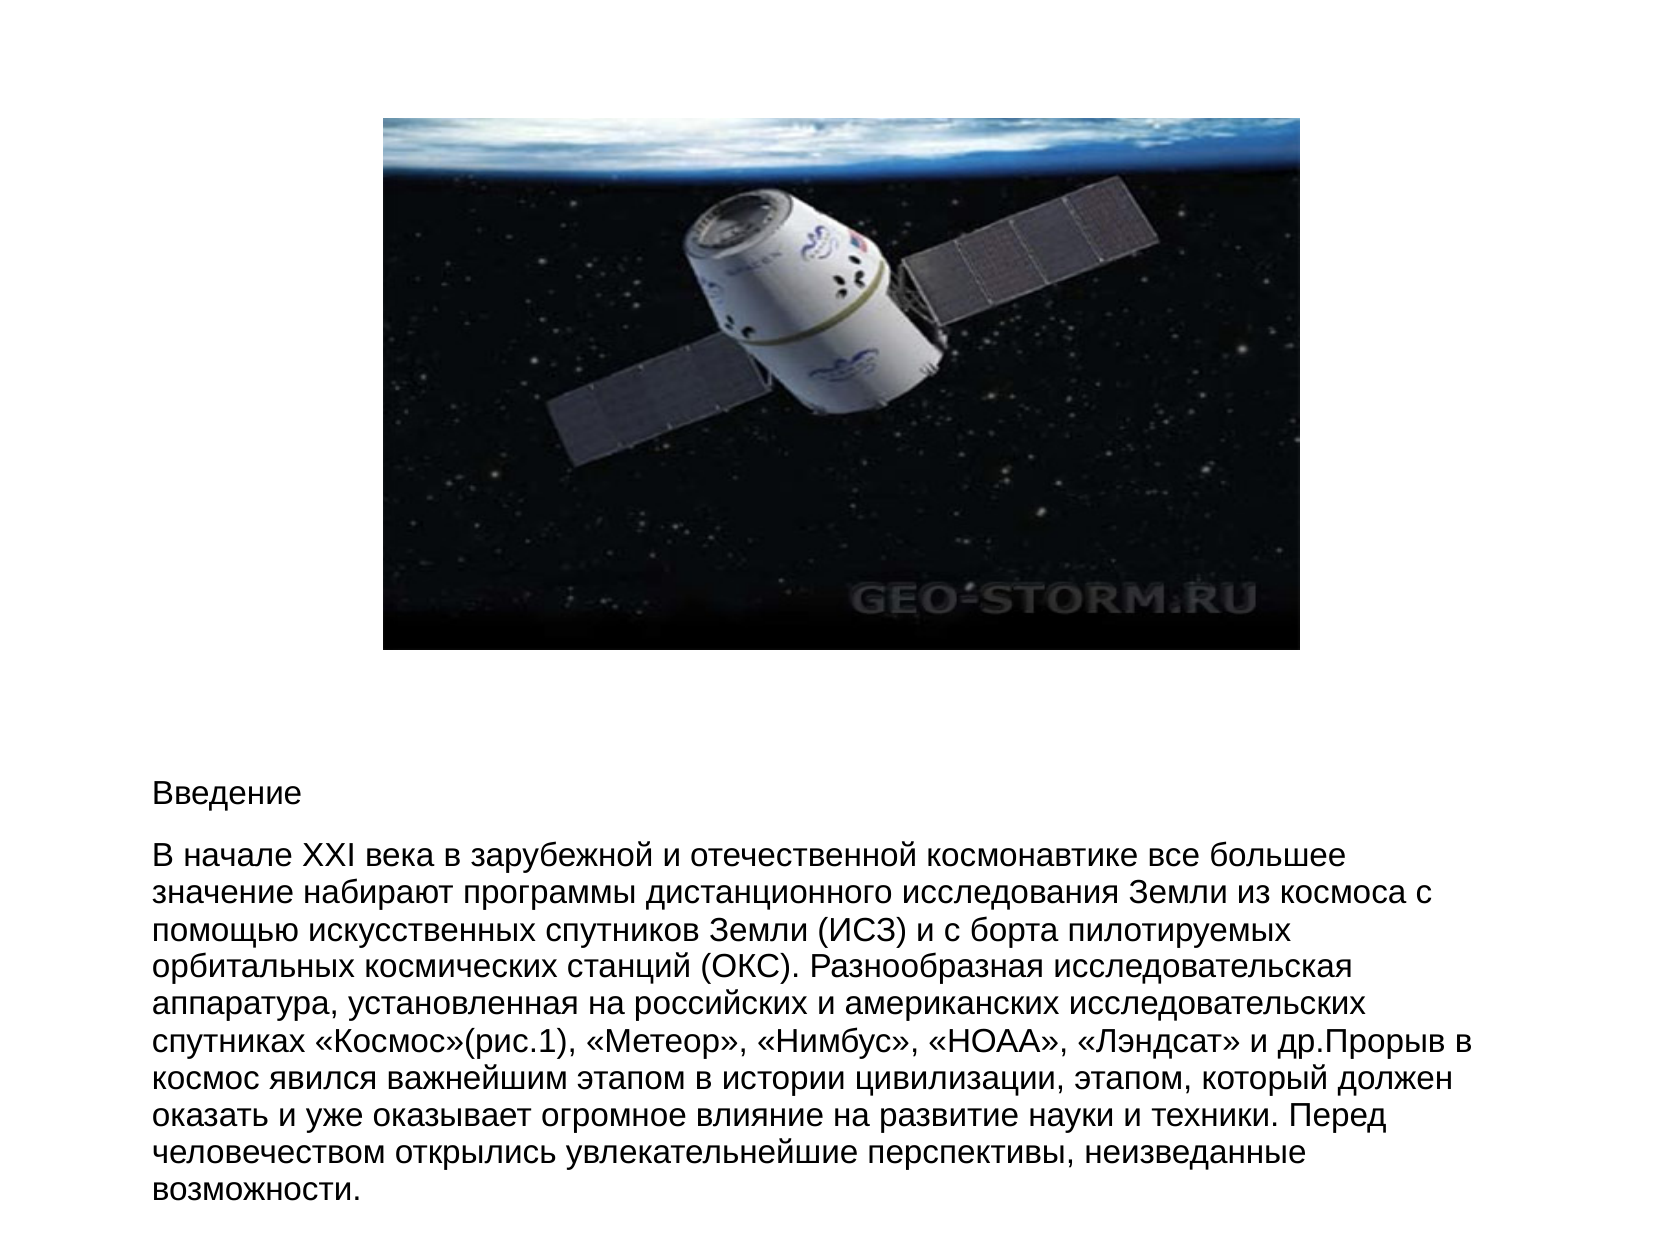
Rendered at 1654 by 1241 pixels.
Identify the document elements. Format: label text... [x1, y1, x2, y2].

text_box Введение В начале ХХI века в зарубежной и отечественной космонавтике все большее значение набирают программы дистанционного исследования Земли из космоса с помощью искусственных спутников Земли (ИСЗ) и с борта пилотируемых орбитальных космических станций (ОКС). Разнообразная исследовательская аппаратура, установленная на российских и американских исследовательских спутниках «Космос»(рис.1), «Метеор», «Нимбус», «НОАА», «Лэндсат» и др.Прорыв в космос явился важнейшим этапом в истории цивилизации, этапом, который должен оказать и уже оказывает огромное влияние на развитие науки и техники. Перед человечеством открылись увлекательнейшие перспективы, неизведанные возможности. [137, 767, 1506, 1241]
picture [383, 118, 1300, 650]
